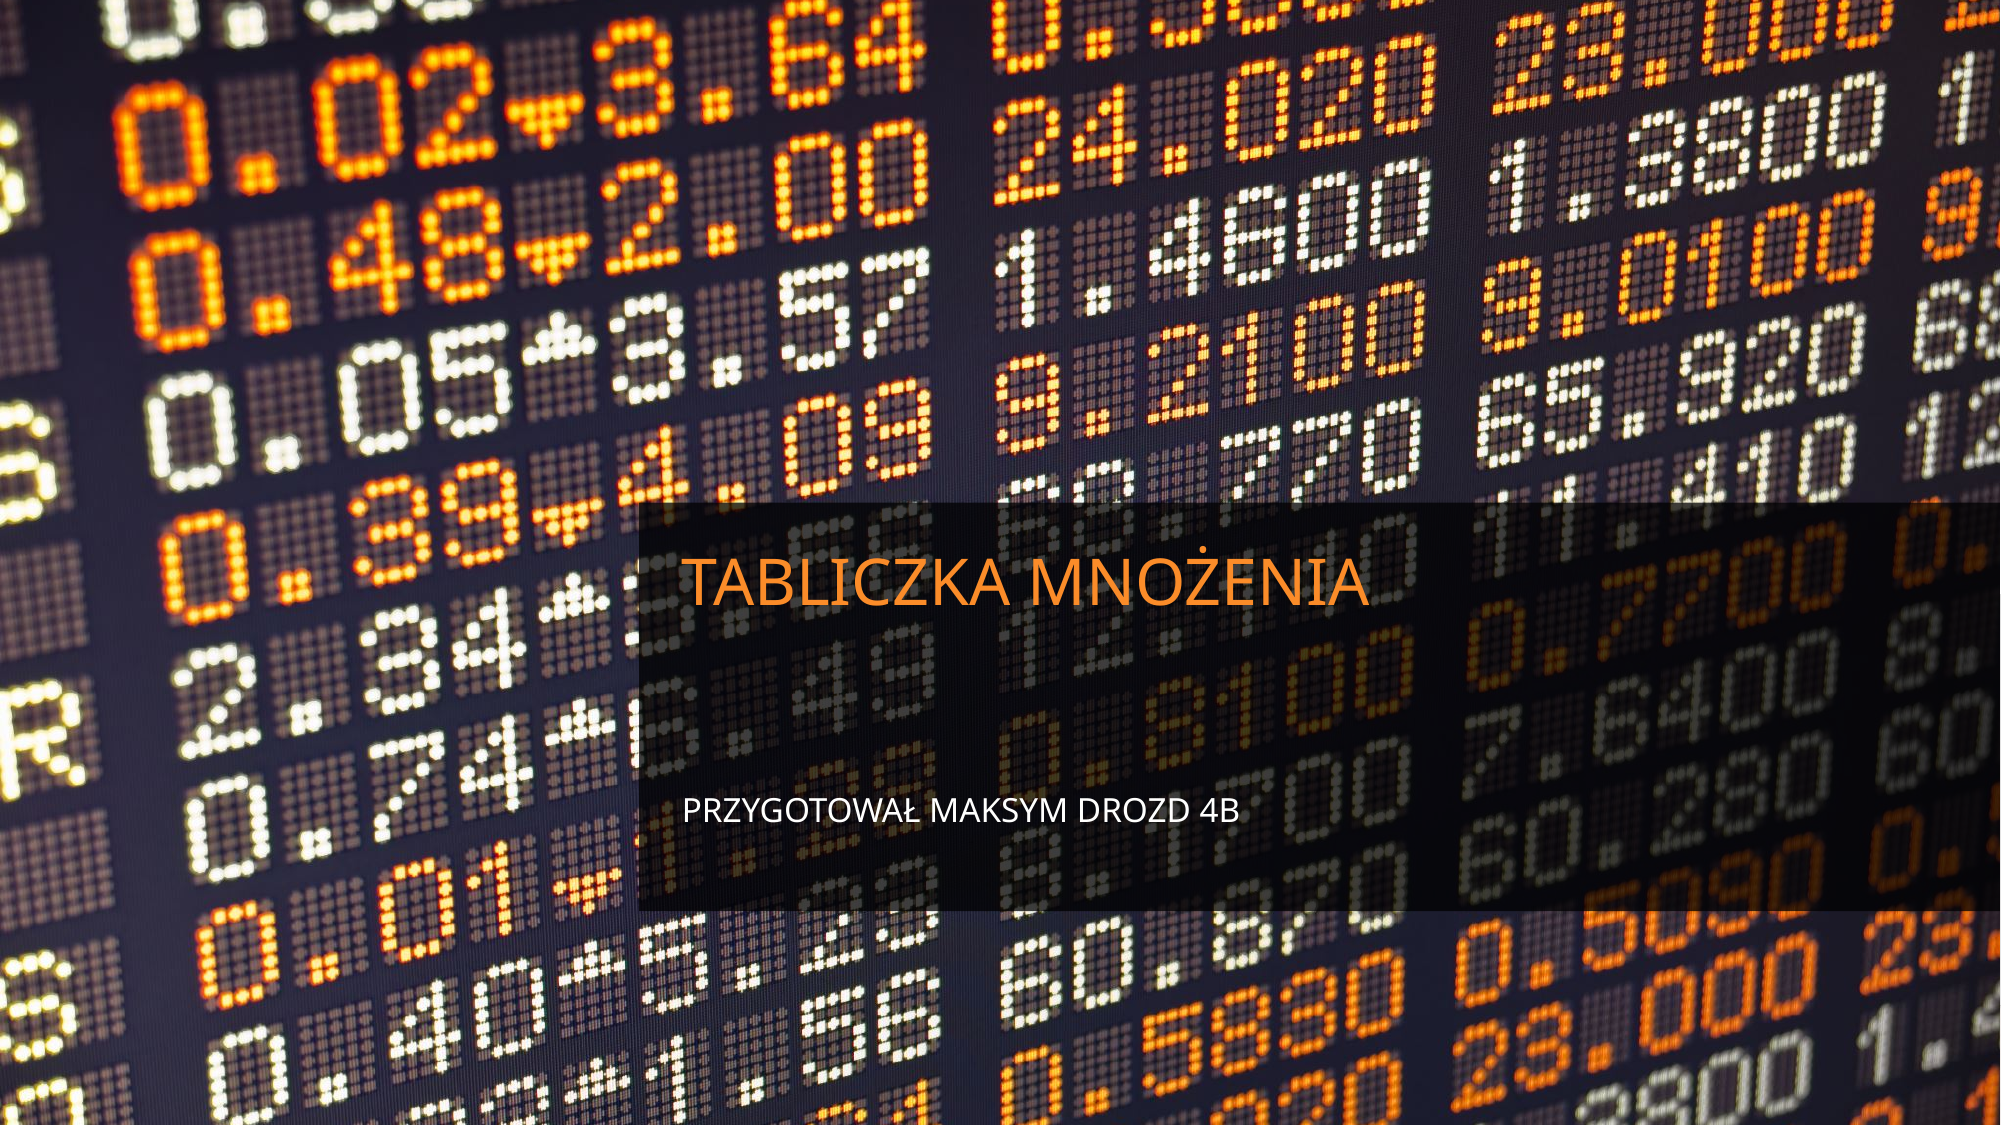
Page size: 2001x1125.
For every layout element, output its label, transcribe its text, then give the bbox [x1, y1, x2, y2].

text_box [639, 503, 2000, 911]
picture [0, 0, 2000, 1125]
title TABLICZKA MNOŻENIA [666, 530, 1788, 765]
subtitle PRZYGOTOWAŁ MAKSYM DROZD 4B [666, 765, 1788, 884]
